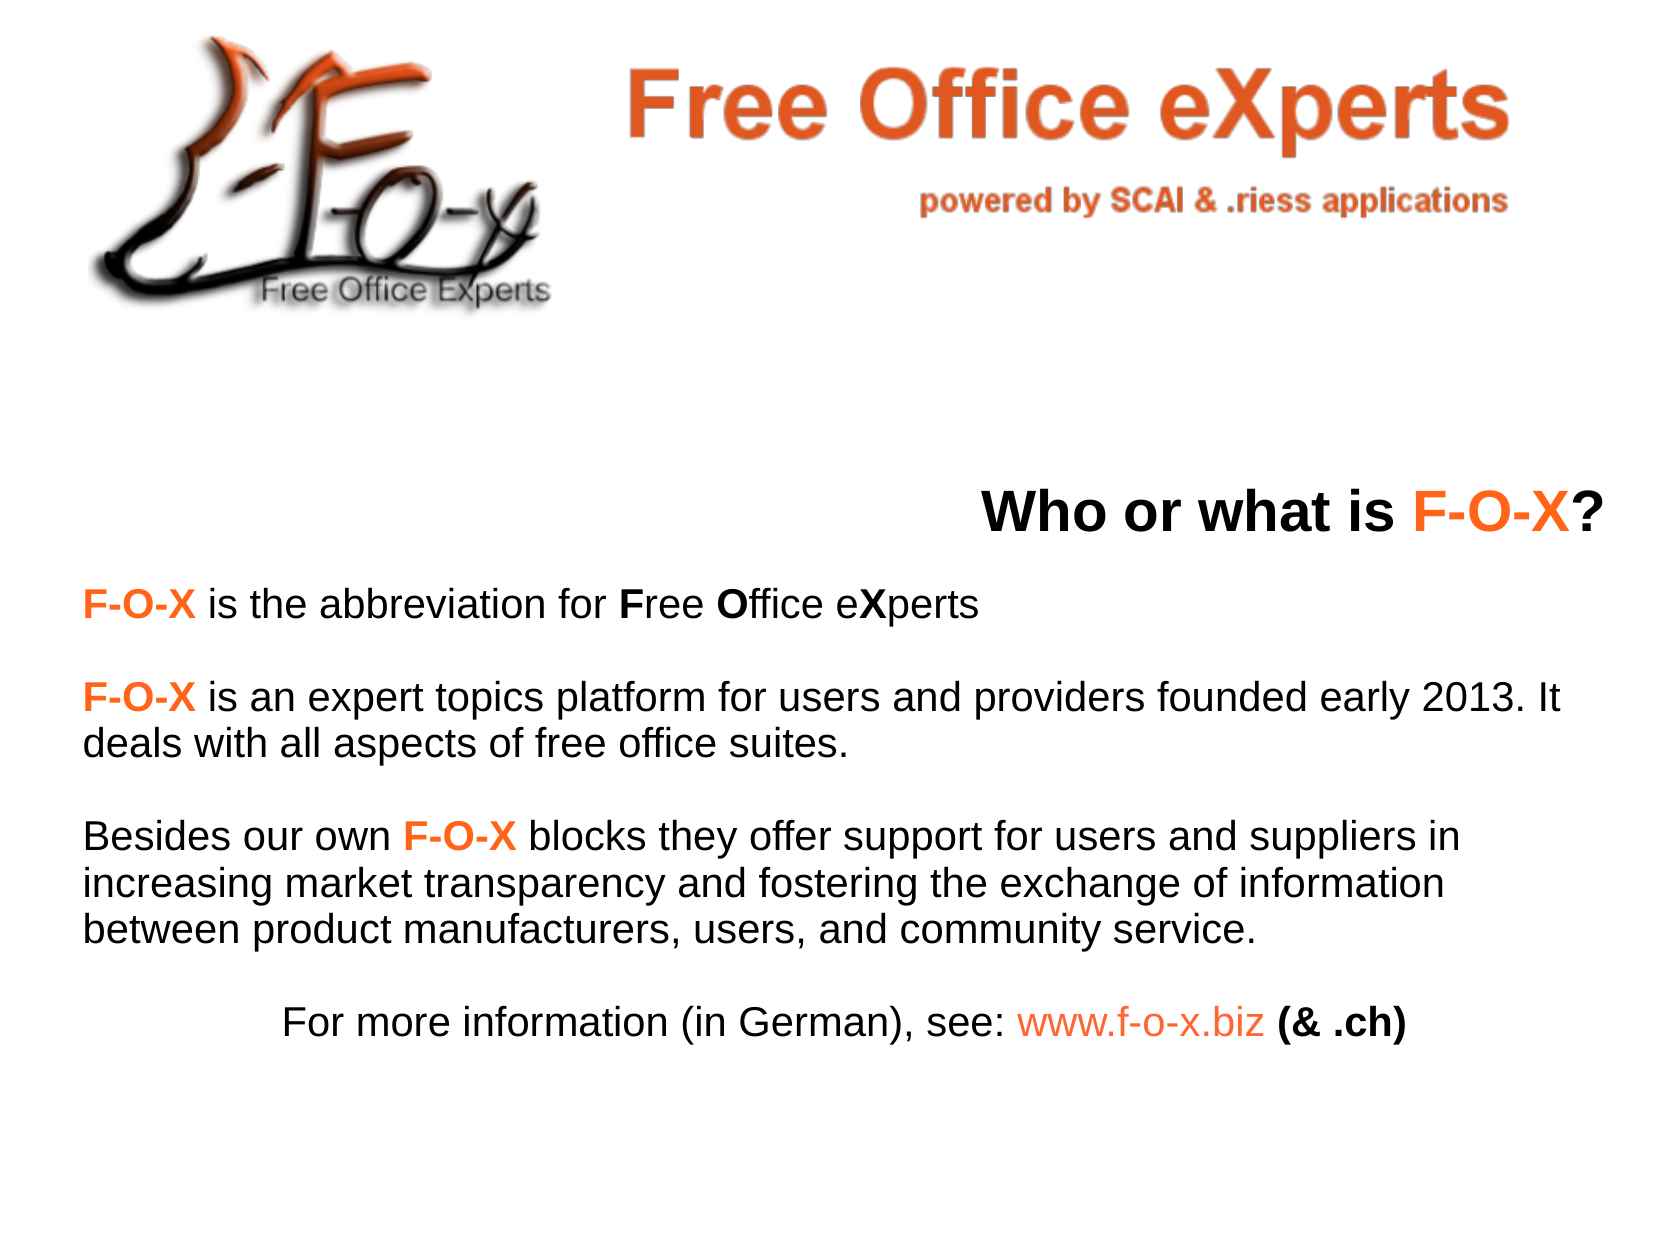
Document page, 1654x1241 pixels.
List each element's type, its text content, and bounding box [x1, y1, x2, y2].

subtitle Who or what is F-O-X? F-O-X is the abbreviation for Free Office eXperts F-O-X is an expert topics platform for users and providers founded early 2013. It deals with all aspects of free office suites. Besides our own F-O-X blocks they offer support for users and suppliers in increasing market transparency and fostering the exchange of information between product manufacturers, users, and community service. For more information (in German), see: www.f-o-x.biz (& .ch) [82, 402, 1607, 1122]
picture [88, 13, 1565, 324]
